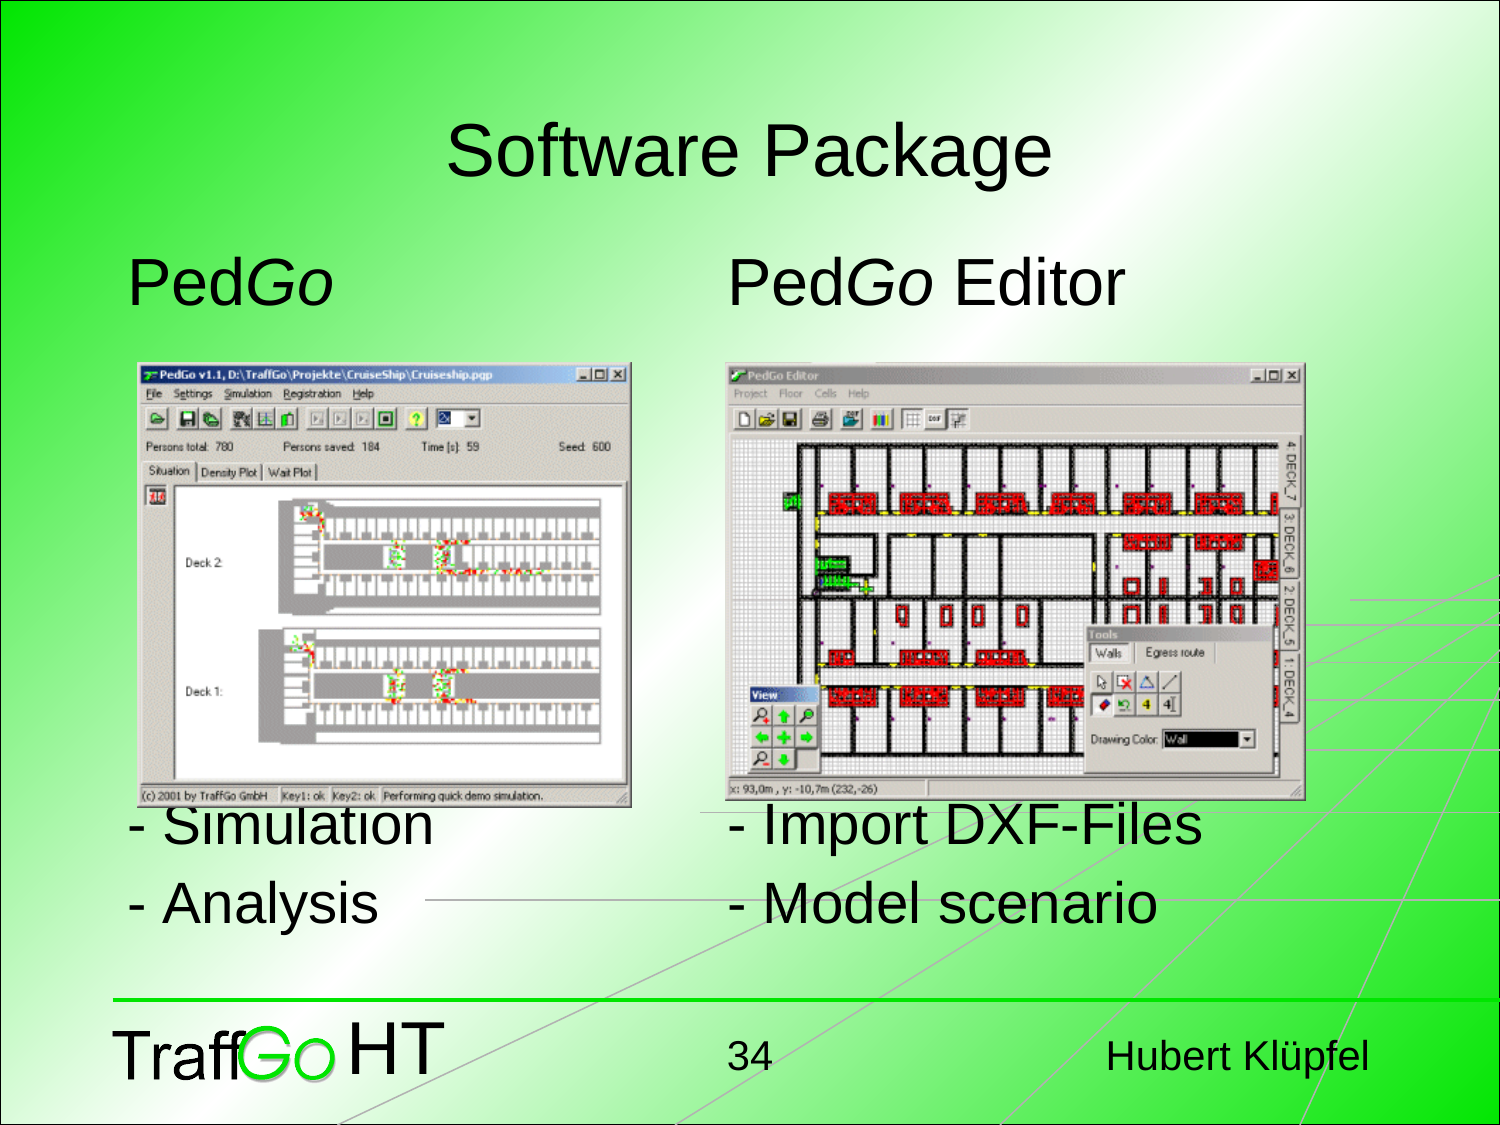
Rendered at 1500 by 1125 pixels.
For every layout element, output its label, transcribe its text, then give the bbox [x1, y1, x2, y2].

picture [112, 1024, 338, 1085]
picture [137, 362, 632, 808]
list PedGo PedGo Editor - Simulation - Import DXF-Files - Analysis - Model scenario [112, 237, 1388, 988]
title Software Package [112, 97, 1388, 203]
picture [725, 362, 1306, 801]
